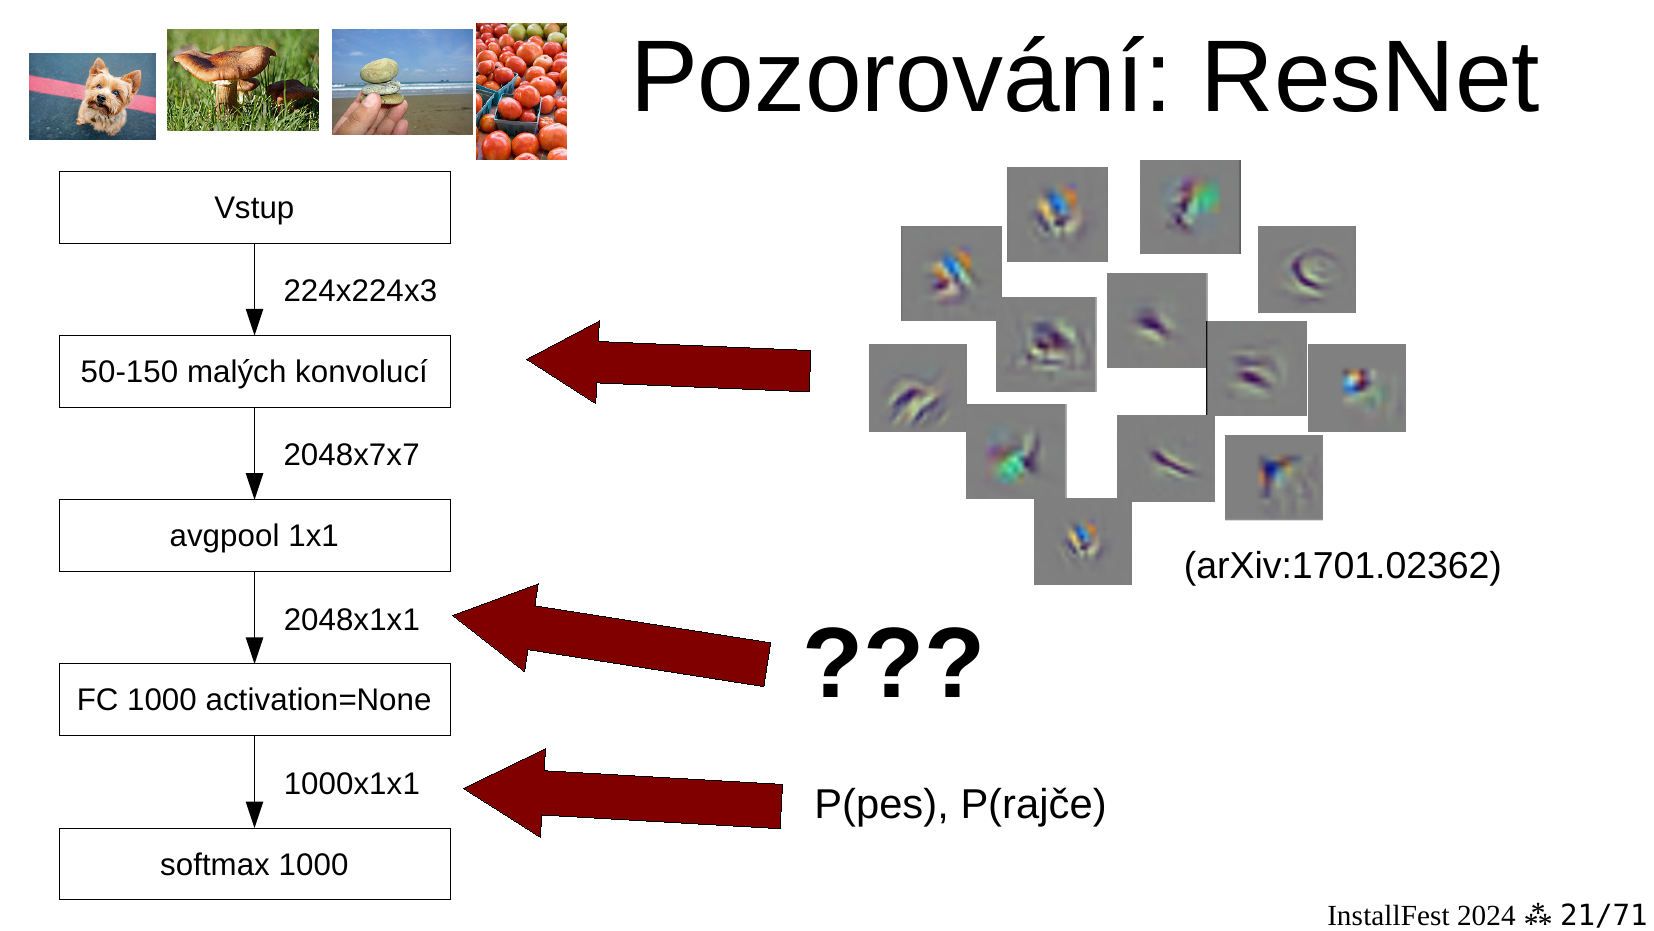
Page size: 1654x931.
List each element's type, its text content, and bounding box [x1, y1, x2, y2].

text_box [452, 583, 771, 687]
text_box (arXiv:1701.02362) [1169, 537, 1619, 595]
text_box avgpool 1x1 [59, 499, 451, 572]
text_box 1000x1x1 [268, 758, 436, 809]
text_box 50-150 malých konvolucí [59, 335, 451, 408]
picture [1140, 160, 1241, 254]
text_box Vstup [59, 171, 451, 244]
text_box softmax 1000 [59, 828, 451, 900]
text_box P(pes), P(rajče) [799, 773, 1122, 901]
title Pozorování: ResNet [600, 0, 1571, 180]
picture [167, 29, 319, 131]
text_box 224x224x3 [268, 266, 453, 316]
text_box ??? [787, 600, 1001, 727]
text_box 2048x7x7 [268, 430, 436, 480]
text_box [463, 748, 783, 838]
picture [476, 23, 567, 160]
picture [1225, 435, 1323, 523]
picture [29, 53, 156, 140]
text_box 2048x1x1 [268, 594, 436, 644]
text_box FC 1000 activation=None [59, 663, 451, 736]
text_box [526, 320, 811, 404]
picture [1007, 167, 1108, 262]
picture [901, 226, 1097, 392]
picture [869, 273, 1307, 585]
picture [332, 29, 473, 135]
picture [1258, 226, 1356, 314]
picture [1308, 344, 1406, 432]
